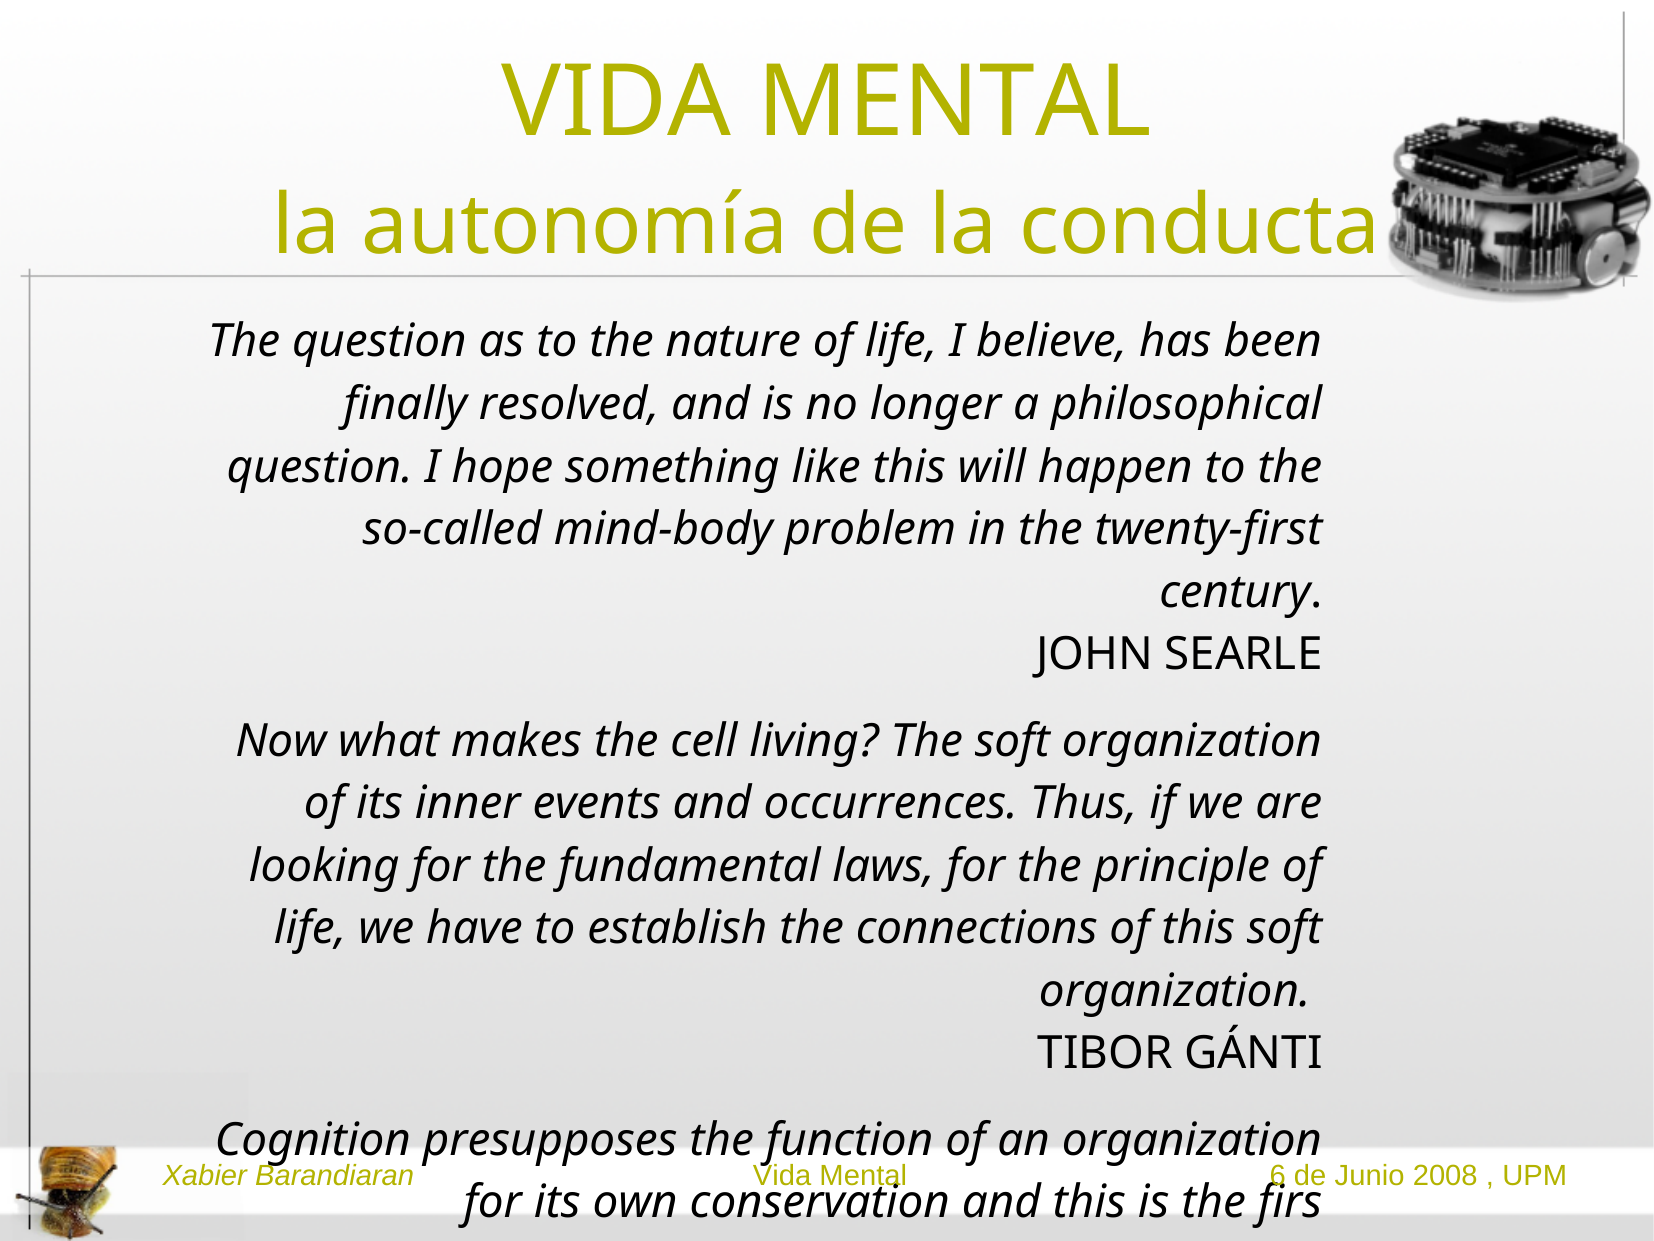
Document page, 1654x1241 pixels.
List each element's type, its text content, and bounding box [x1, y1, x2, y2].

picture [0, 0, 1654, 1241]
text_box Xabier Barandiaran Vida Mental 6 de Junio 2008 , UPM [147, 1151, 1625, 1210]
title VIDA MENTAL la autonomía de la conducta [82, 49, 1571, 257]
list The question as to the nature of life, I believe, has been finally resolved, and is no longer a philosophical question. I hope something like this will happen to the so-called mind-body problem in the twenty-first century. JOHN SEARLE Now what makes the cell living? The soft organization of its inner events and occurrences. Thus, if we are looking for the fundamental laws, for the principle of life, we have to establish the connections of this soft organization. TIBOR GÁNTI Cognition presupposes the function of an organization for its own conservation and this is the firs fundamental analogy with life. JEAN PIAGET [200, 307, 1323, 1138]
